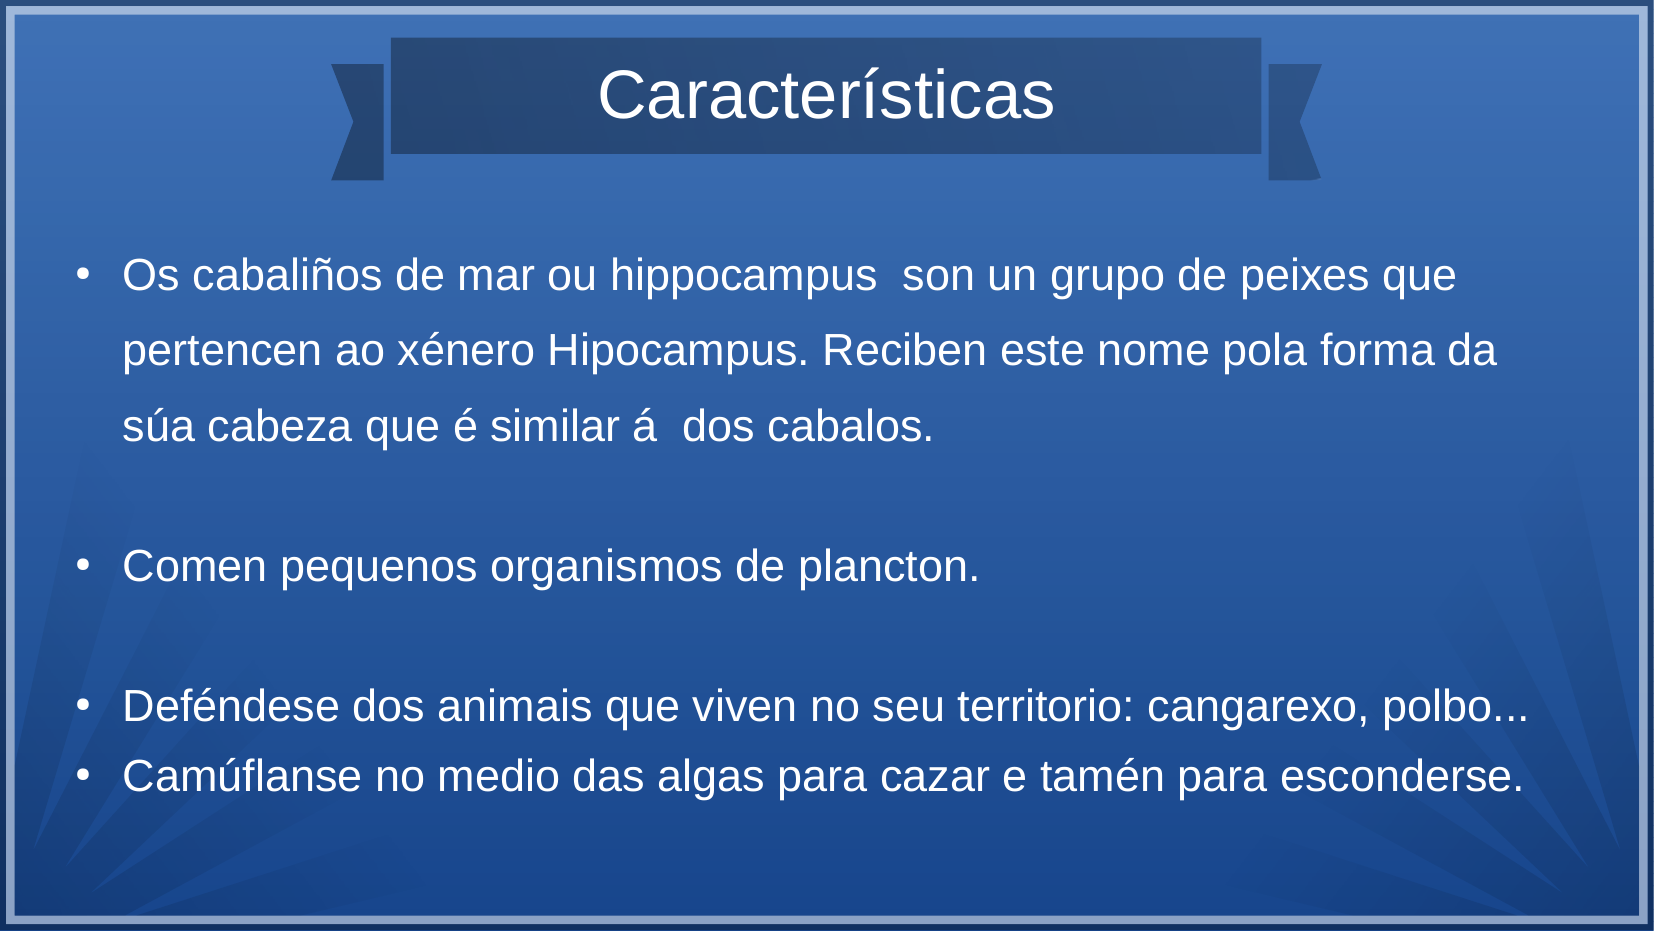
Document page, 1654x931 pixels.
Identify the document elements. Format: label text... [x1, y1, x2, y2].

title Características [389, 35, 1264, 154]
list Os cabaliños de mar ou hippocampus son un grupo de peixes que pertencen ao xénero Hipocampus. Reciben este nome pola forma da súa cabeza que é similar á dos cabalos. Comen pequenos organismos de plancton. Deféndese dos animais que viven no seu territorio: cangarexo, polbo... Camúflanse no medio das algas para cazar e tamén para esconderse. [59, 224, 1548, 848]
